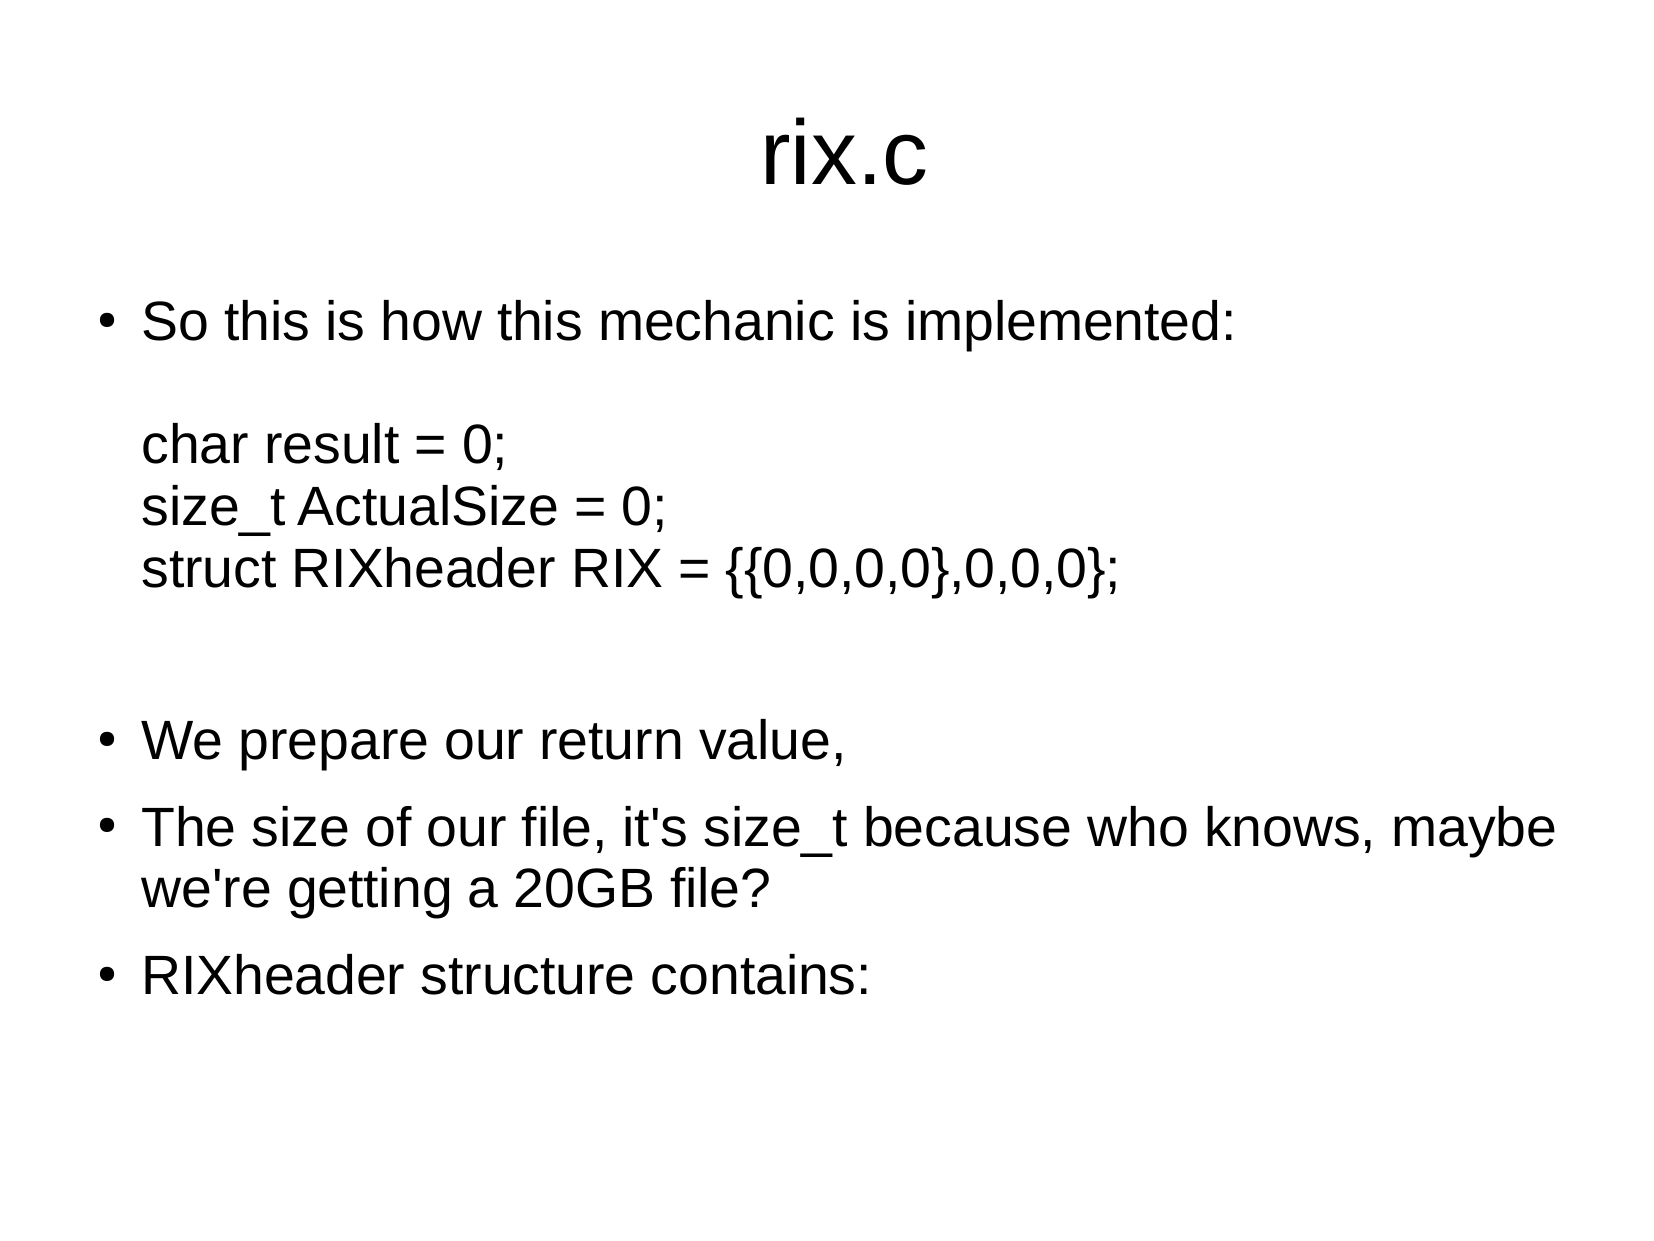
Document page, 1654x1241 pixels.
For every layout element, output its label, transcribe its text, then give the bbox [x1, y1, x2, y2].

list So this is how this mechanic is implemented: char result = 0; size_t ActualSize = 0; struct RIXheader RIX = {{0,0,0,0},0,0,0}; We prepare our return value, The size of our file, it's size_t because who knows, maybe we're getting a 20GB file? RIXheader structure contains: [82, 290, 1571, 1010]
title rix.c [82, 49, 1571, 257]
